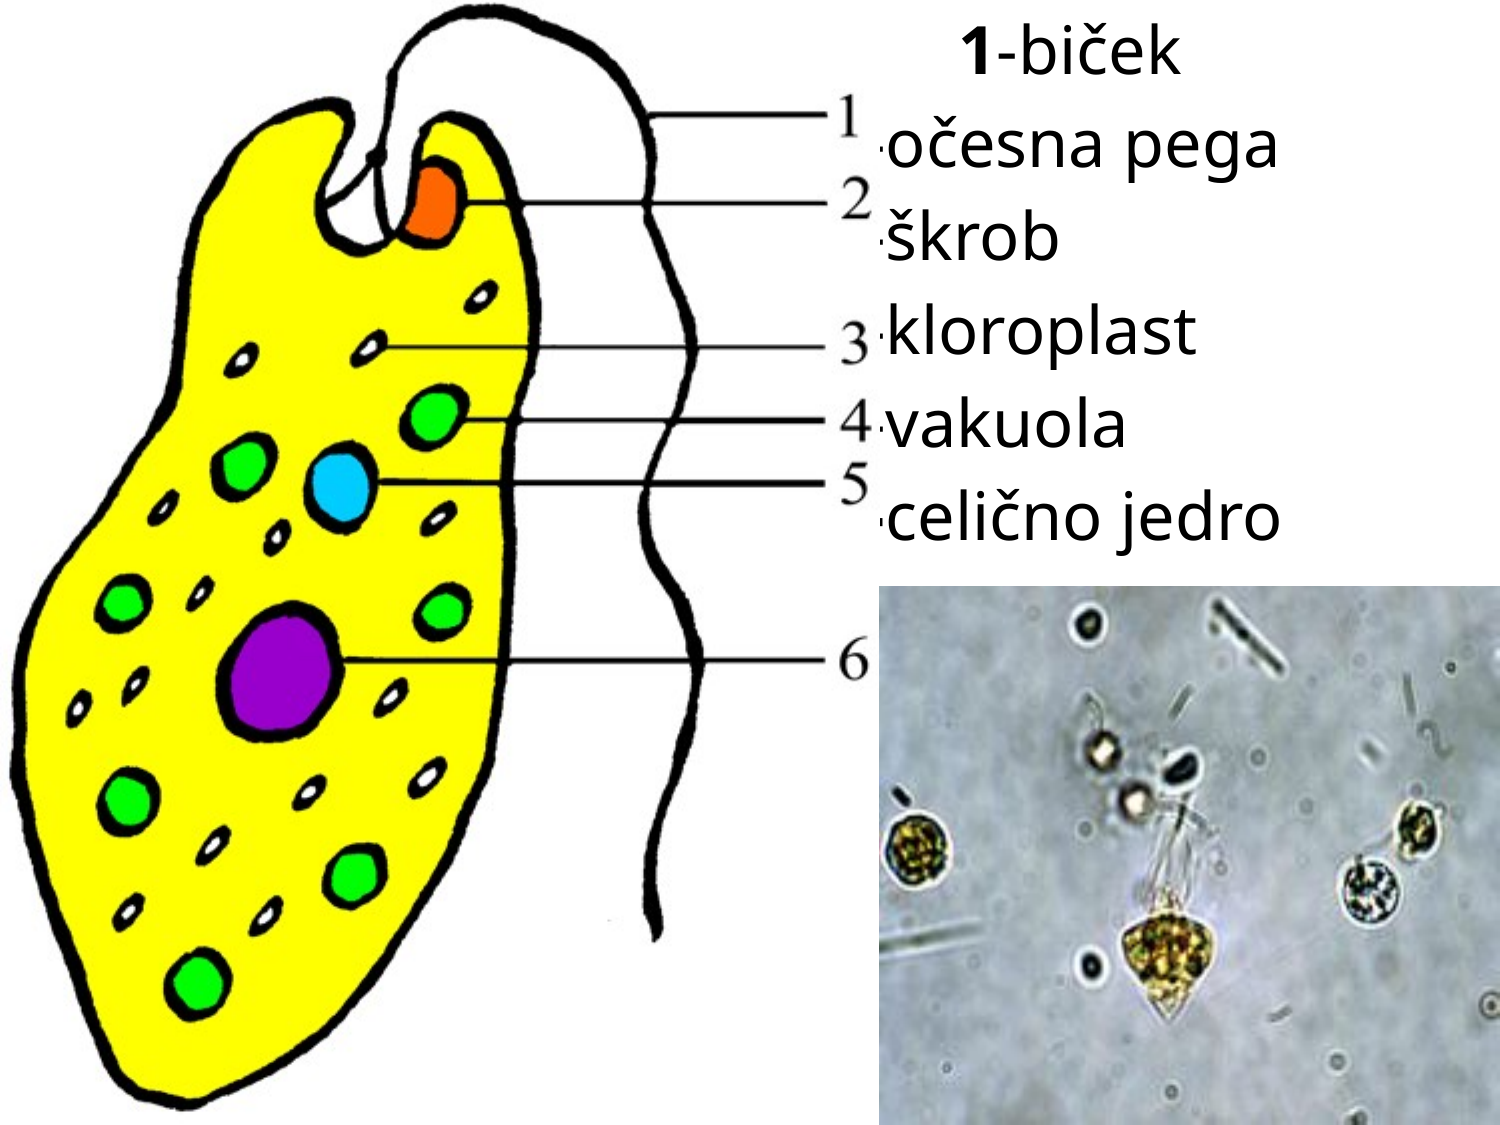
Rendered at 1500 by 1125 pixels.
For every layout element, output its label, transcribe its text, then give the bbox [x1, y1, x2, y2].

list 1-biček 2-očesna pega 3-škrob 4-kloroplast 5-vakuola 6-celično jedro [880, 0, 1500, 586]
picture [0, 0, 1500, 1125]
